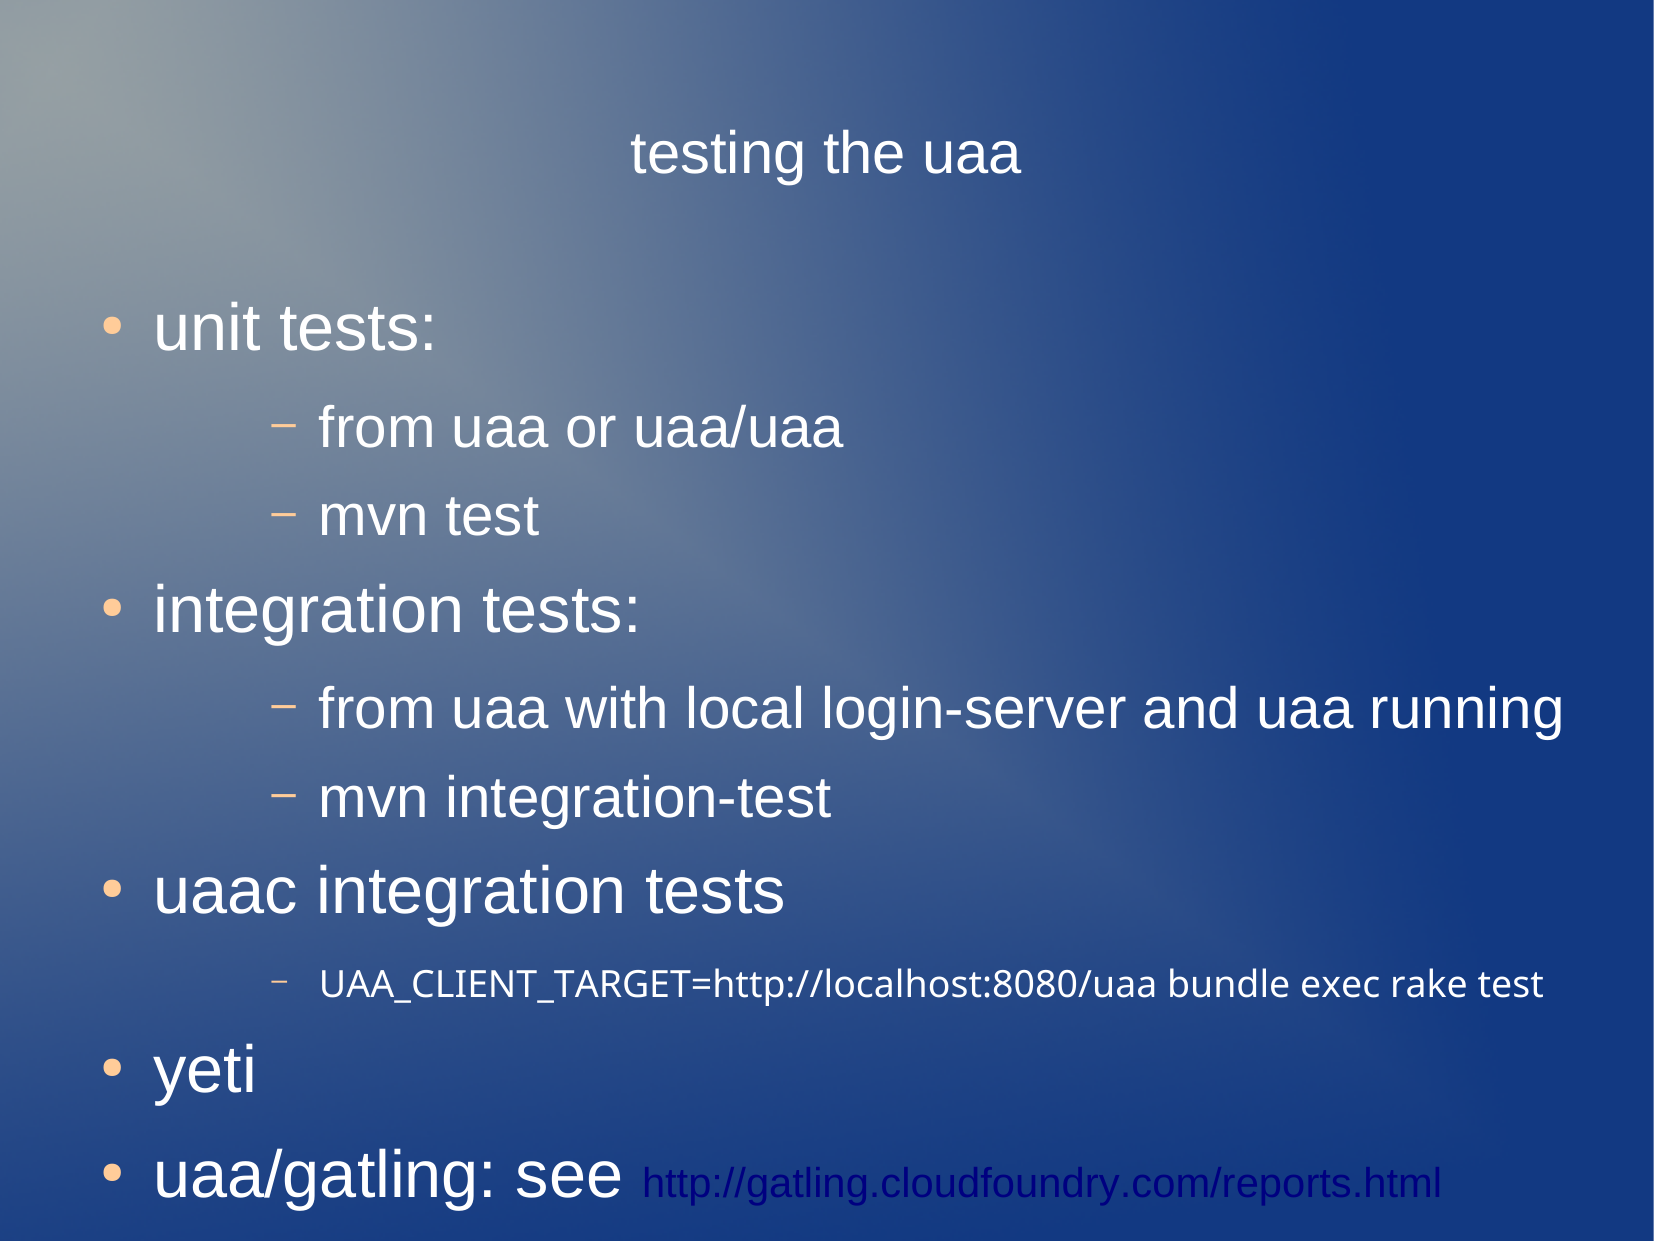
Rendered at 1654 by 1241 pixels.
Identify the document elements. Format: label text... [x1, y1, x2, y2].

picture [0, 0, 1654, 1241]
list unit tests: from uaa or uaa/uaa mvn test integration tests: from uaa with local login-server and uaa running mvn integration-test uaac integration tests UAA_CLIENT_TARGET=http://localhost:8080/uaa bundle exec rake test yeti uaa/gatling: see http://gatling.cloudfoundry.com/reports.html [82, 290, 1571, 1199]
title testing the uaa [82, 49, 1571, 257]
